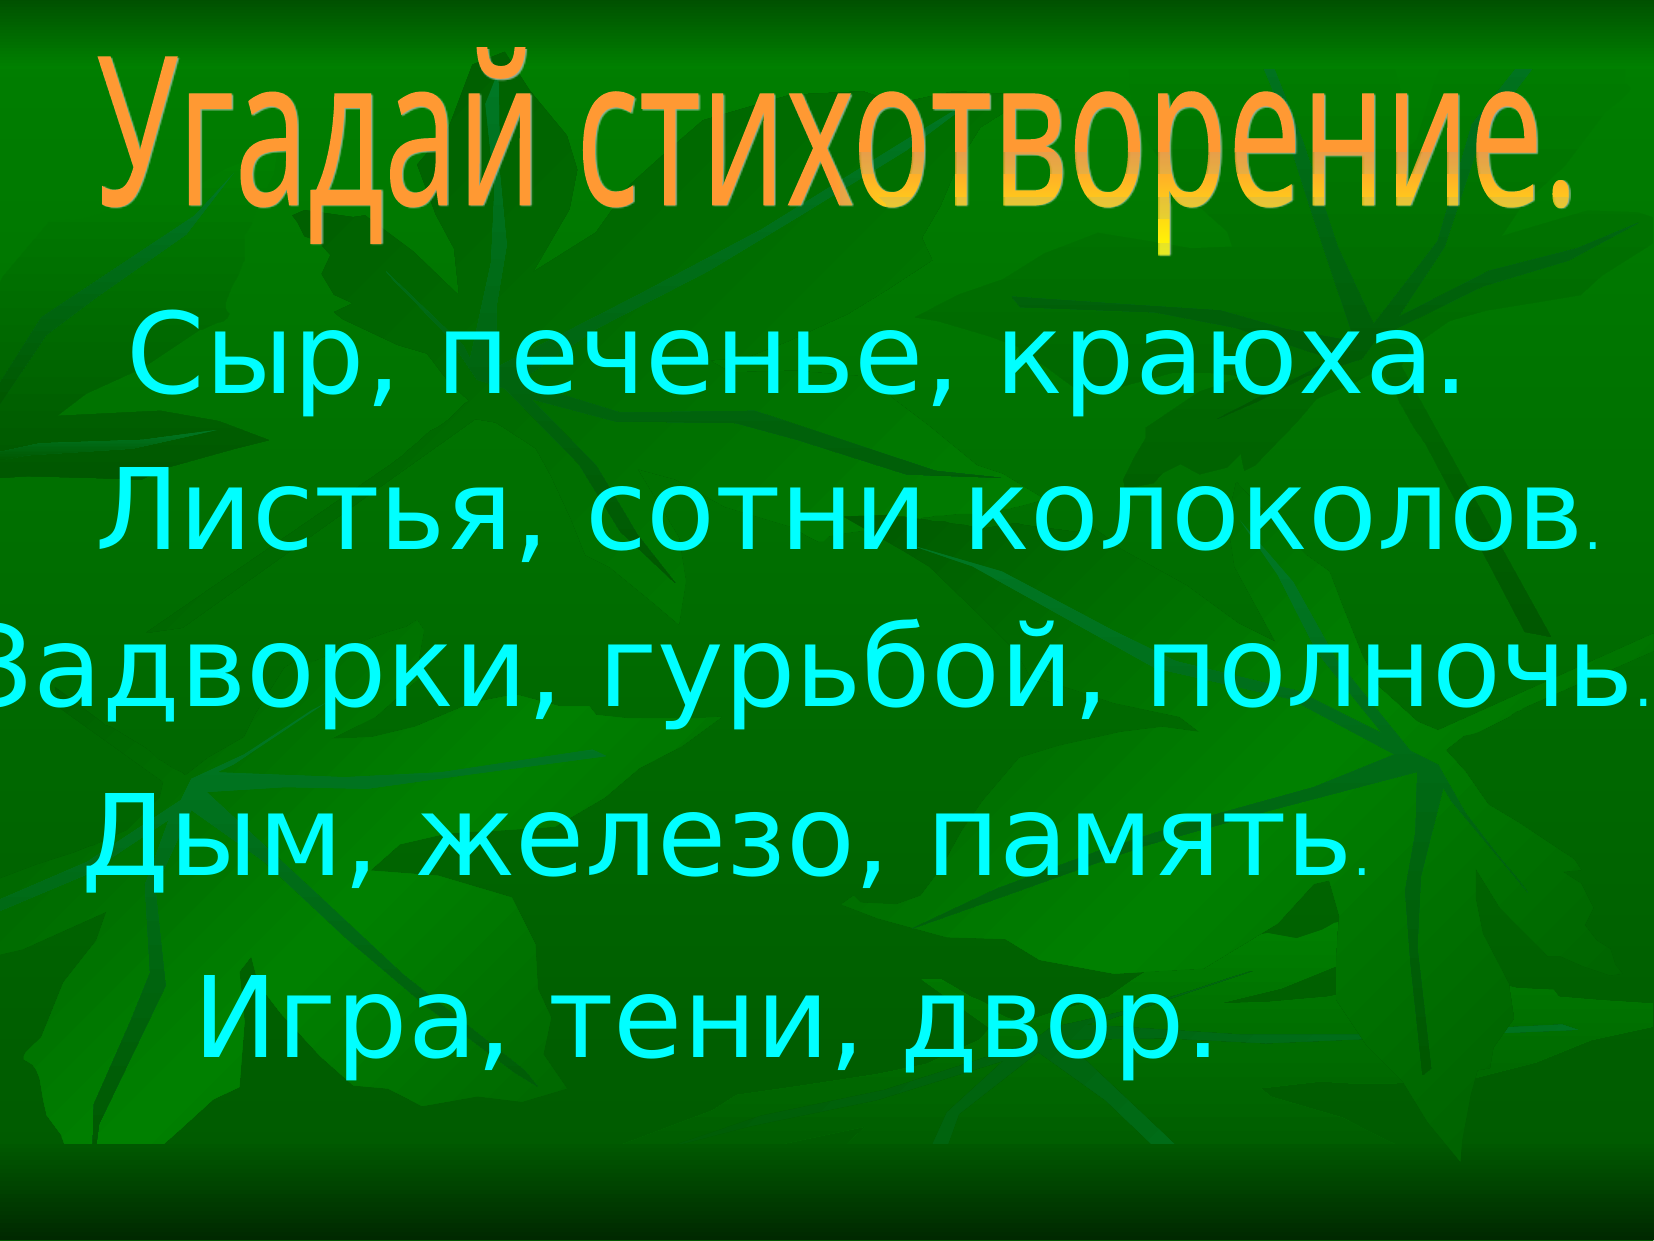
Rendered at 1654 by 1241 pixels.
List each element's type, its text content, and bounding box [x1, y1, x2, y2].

text_box Угадай стихотворение. [1552, 180, 1569, 209]
text_box Угадай стихотворение. [468, 93, 531, 206]
text_box Задворки, гурьбой, полночь. [0, 593, 1654, 741]
text_box Угадай стихотворение. [582, 91, 635, 208]
text_box Угадай стихотворение. [1234, 91, 1295, 208]
text_box Угадай стихотворение. [476, 47, 526, 79]
text_box Угадай стихотворение. [1074, 91, 1140, 208]
text_box Дым, железо, память. [67, 763, 1386, 910]
text_box Угадай стихотворение. [932, 93, 990, 206]
text_box Угадай стихотворение. [188, 93, 232, 206]
text_box Листья, сотни колоколов. [80, 437, 1618, 585]
text_box Угадай стихотворение. [1003, 93, 1063, 206]
text_box Угадай стихотворение. [97, 56, 178, 208]
text_box Сыр, печенье, краюха. [112, 281, 1486, 429]
text_box Угадай стихотворение. [712, 93, 775, 206]
text_box Угадай стихотворение. [240, 91, 298, 208]
text_box Угадай стихотворение. [310, 93, 382, 245]
text_box Угадай стихотворение. [787, 93, 853, 206]
text_box Угадай стихотворение. [641, 93, 699, 206]
text_box Угадай стихотворение. [1312, 93, 1374, 206]
text_box Игра, тени, двор. [178, 945, 1237, 1093]
text_box Угадай стихотворение. [390, 91, 447, 208]
text_box Угадай стихотворение. [1476, 91, 1537, 208]
text_box Угадай стихотворение. [859, 91, 925, 208]
text_box Угадай стихотворение. [1396, 93, 1458, 206]
text_box Угадай стихотворение. [1158, 91, 1221, 256]
